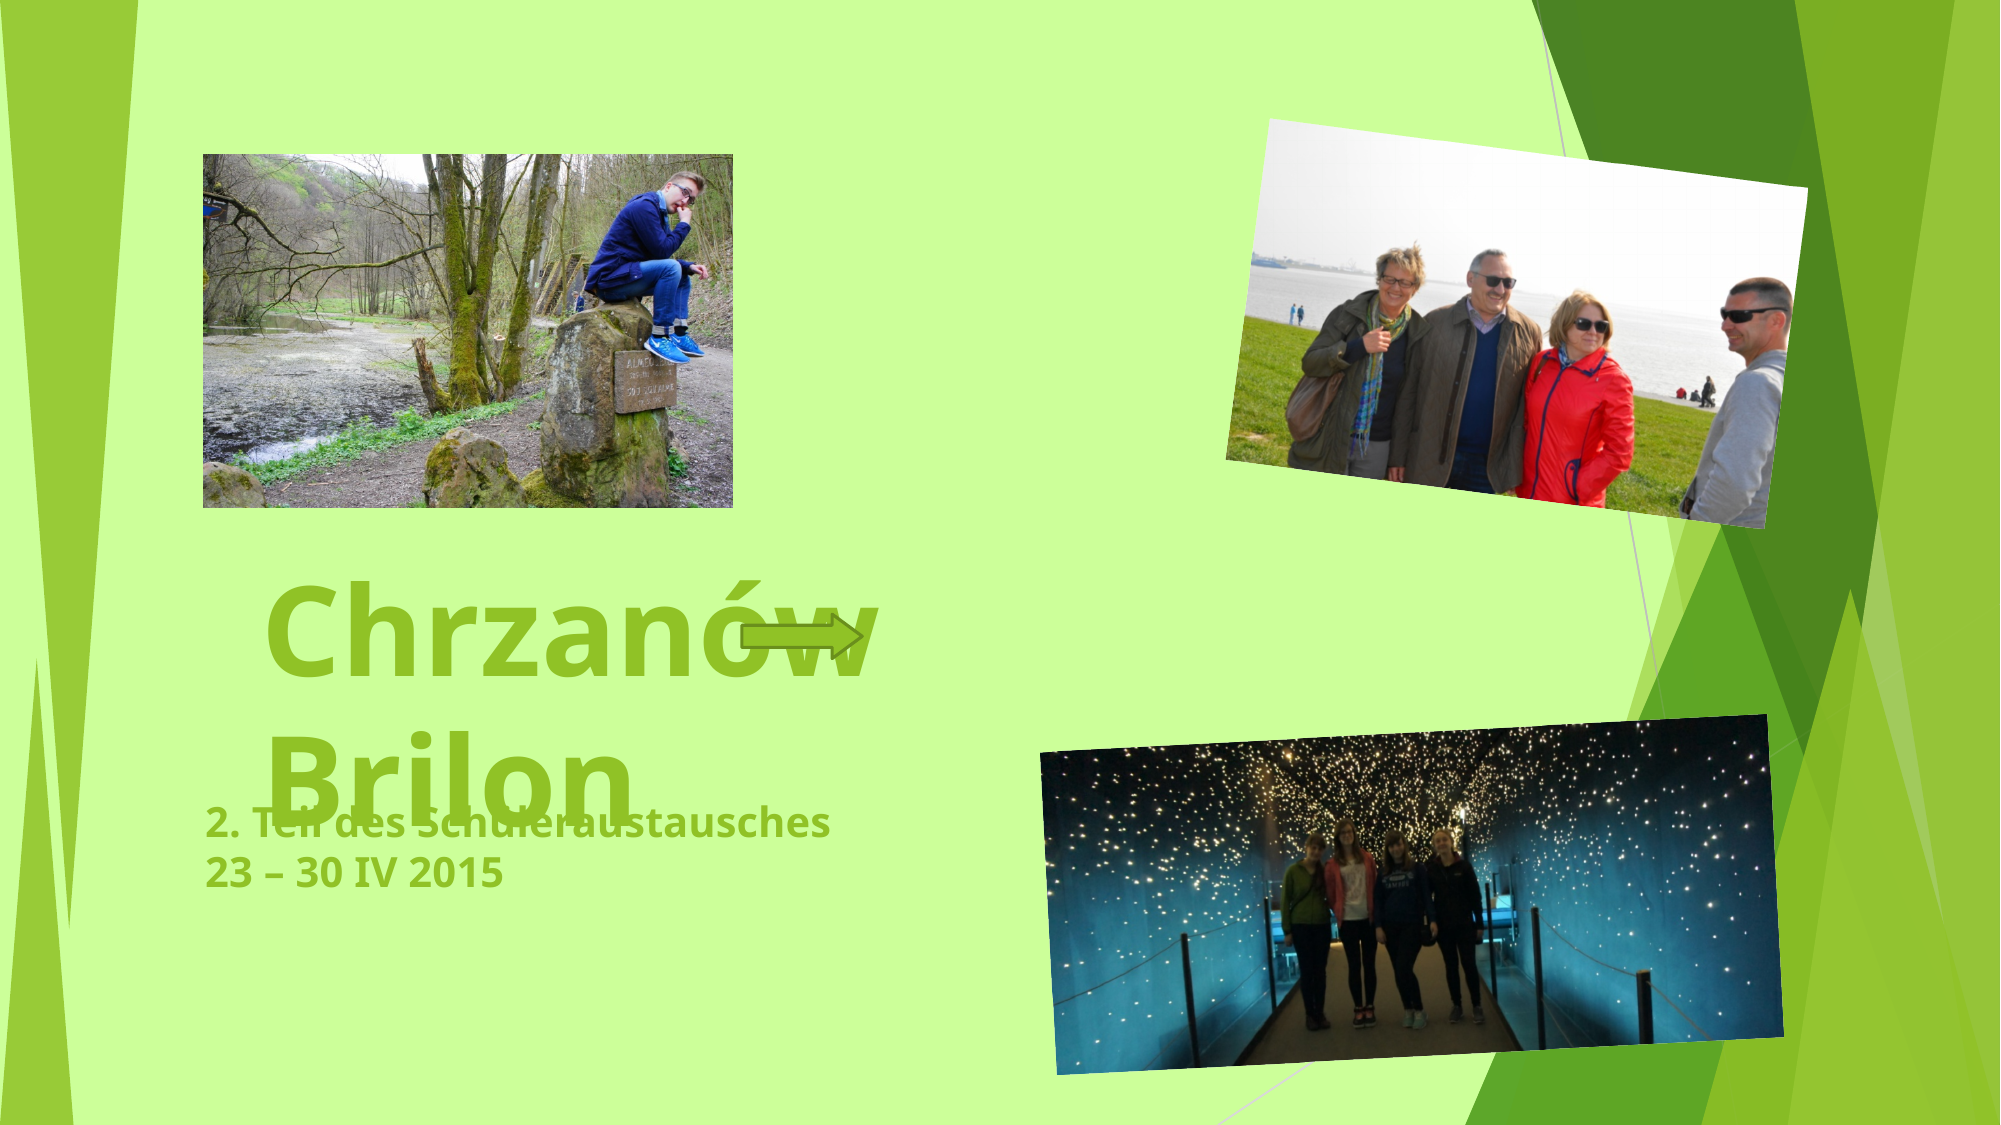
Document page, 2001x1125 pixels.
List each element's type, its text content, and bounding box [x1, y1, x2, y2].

subtitle 2. Teil des Schüleraustausches 23 – 30 IV 2015 [190, 788, 1050, 969]
picture [1039, 713, 1784, 1075]
picture [1225, 118, 1808, 529]
text_box [741, 614, 863, 659]
title Chrzanów Brilon [247, 394, 1522, 665]
picture [203, 154, 733, 508]
